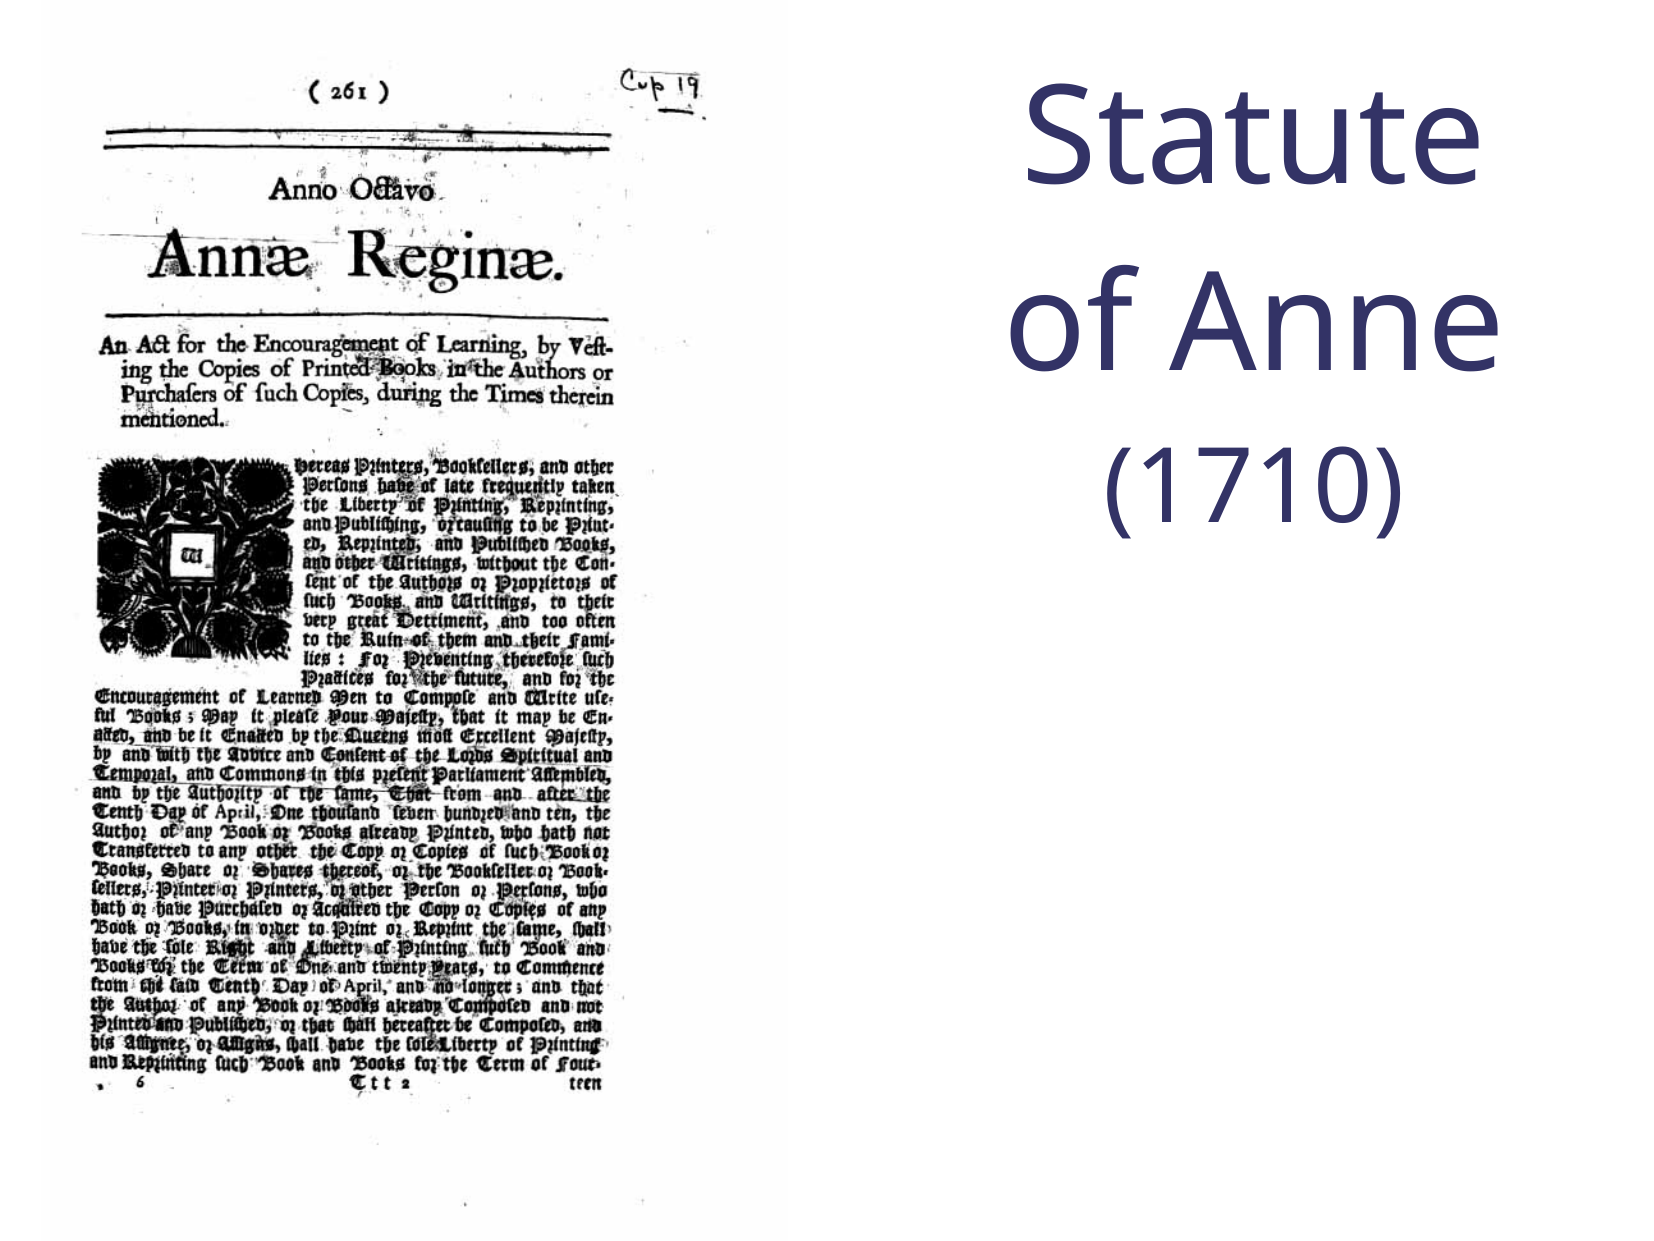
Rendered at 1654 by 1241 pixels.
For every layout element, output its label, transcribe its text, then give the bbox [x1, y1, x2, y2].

title Statute of Anne (1710) [900, 64, 1609, 526]
picture [41, 0, 788, 1241]
